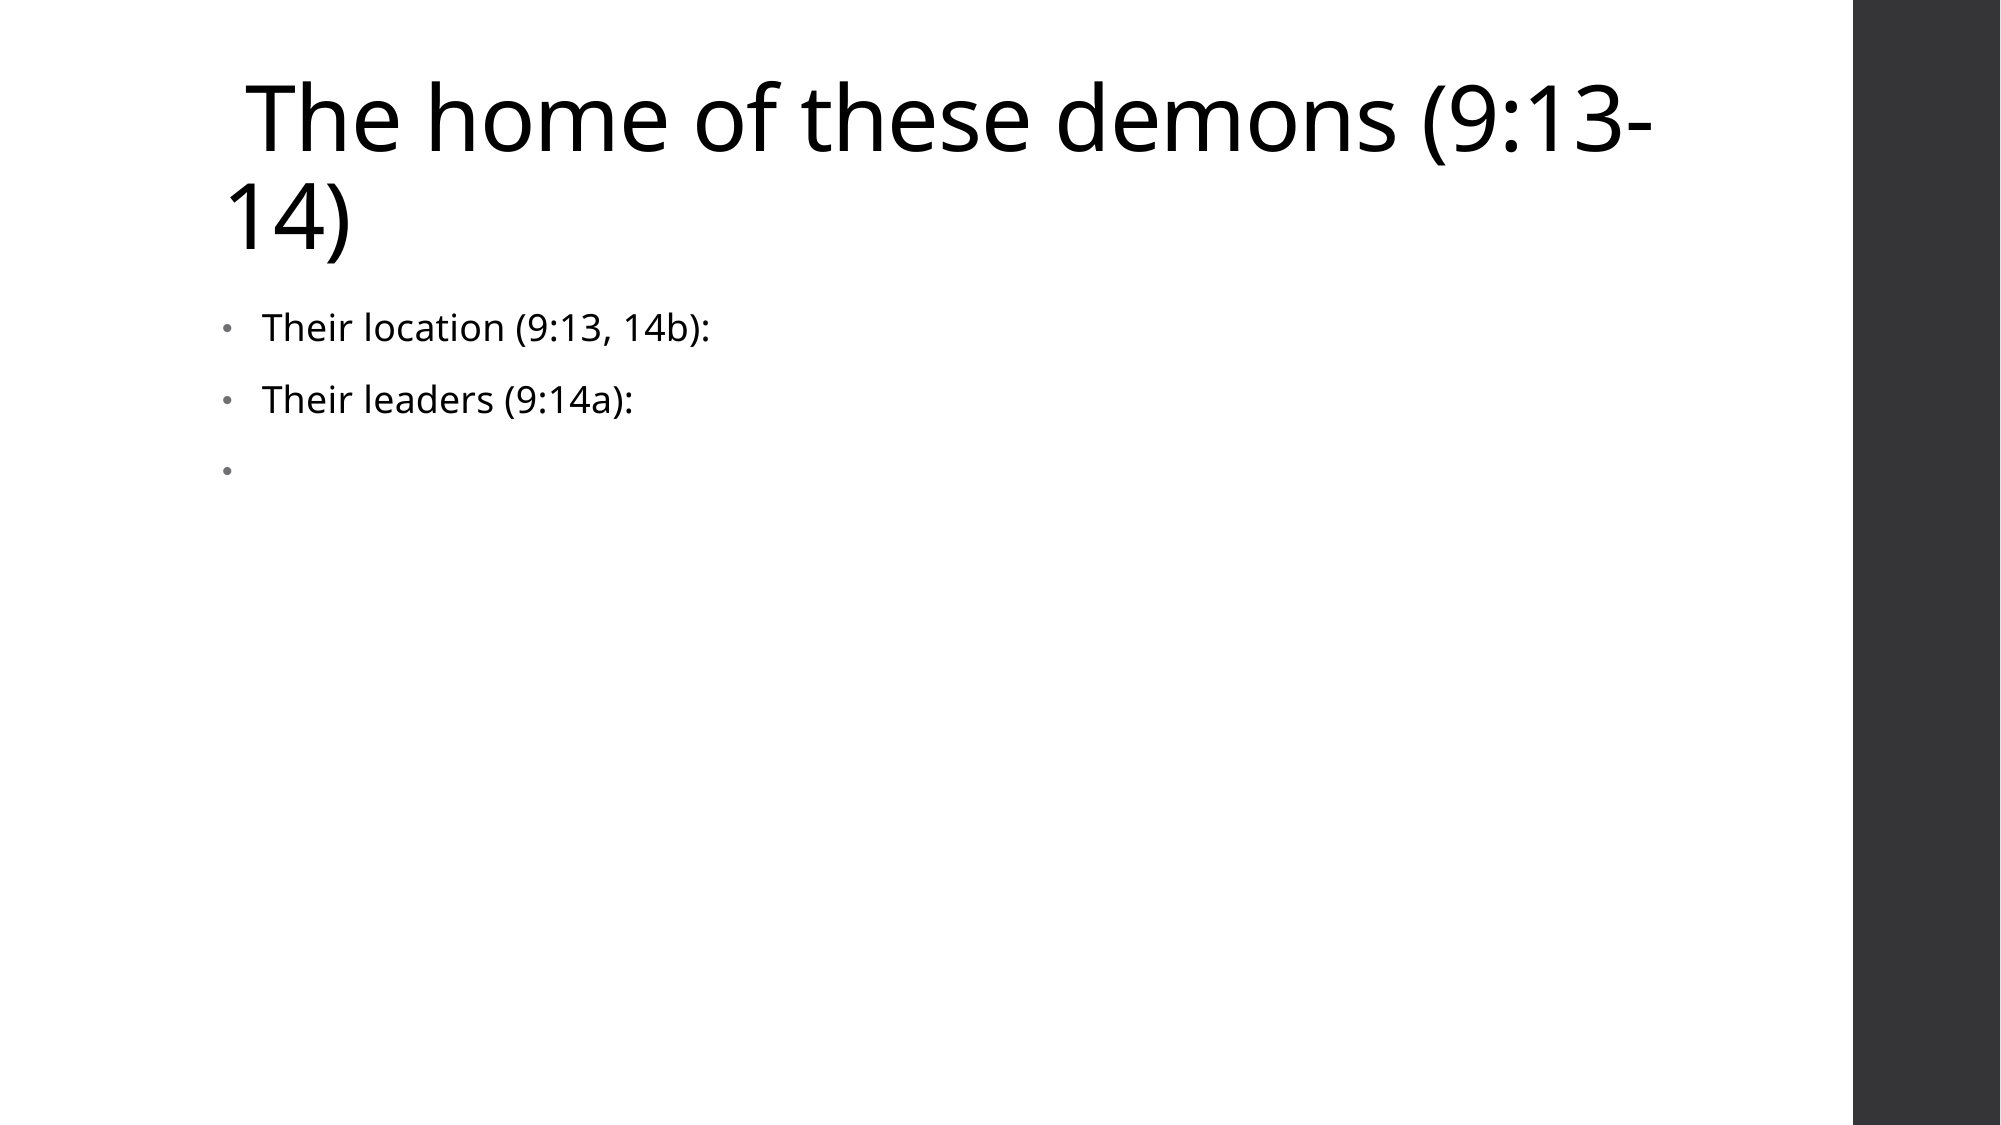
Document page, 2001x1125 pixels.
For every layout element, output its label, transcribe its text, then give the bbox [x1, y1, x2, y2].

title The home of these demons (9:13-14) [206, 60, 1797, 278]
list Their location (9:13, 14b): Their leaders (9:14a): [206, 299, 1617, 1014]
